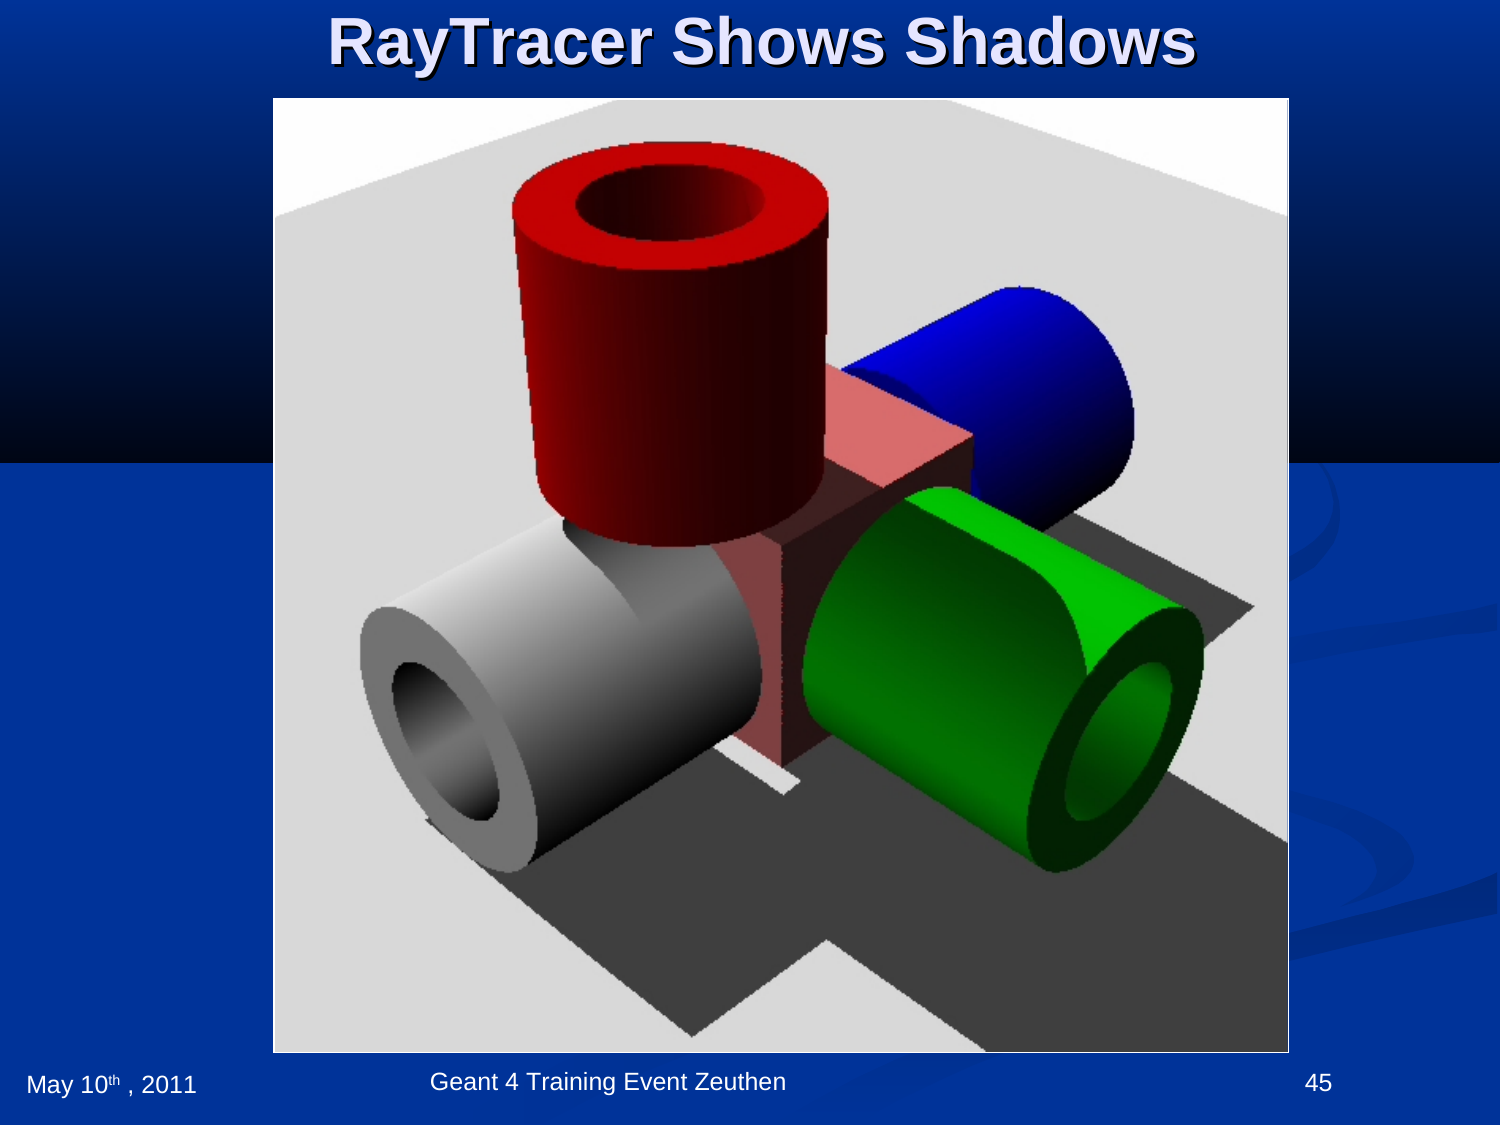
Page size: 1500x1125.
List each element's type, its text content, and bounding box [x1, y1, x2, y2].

text_box RayTracer Shows Shadows [50, 0, 1476, 76]
picture [275, 99, 1288, 1052]
